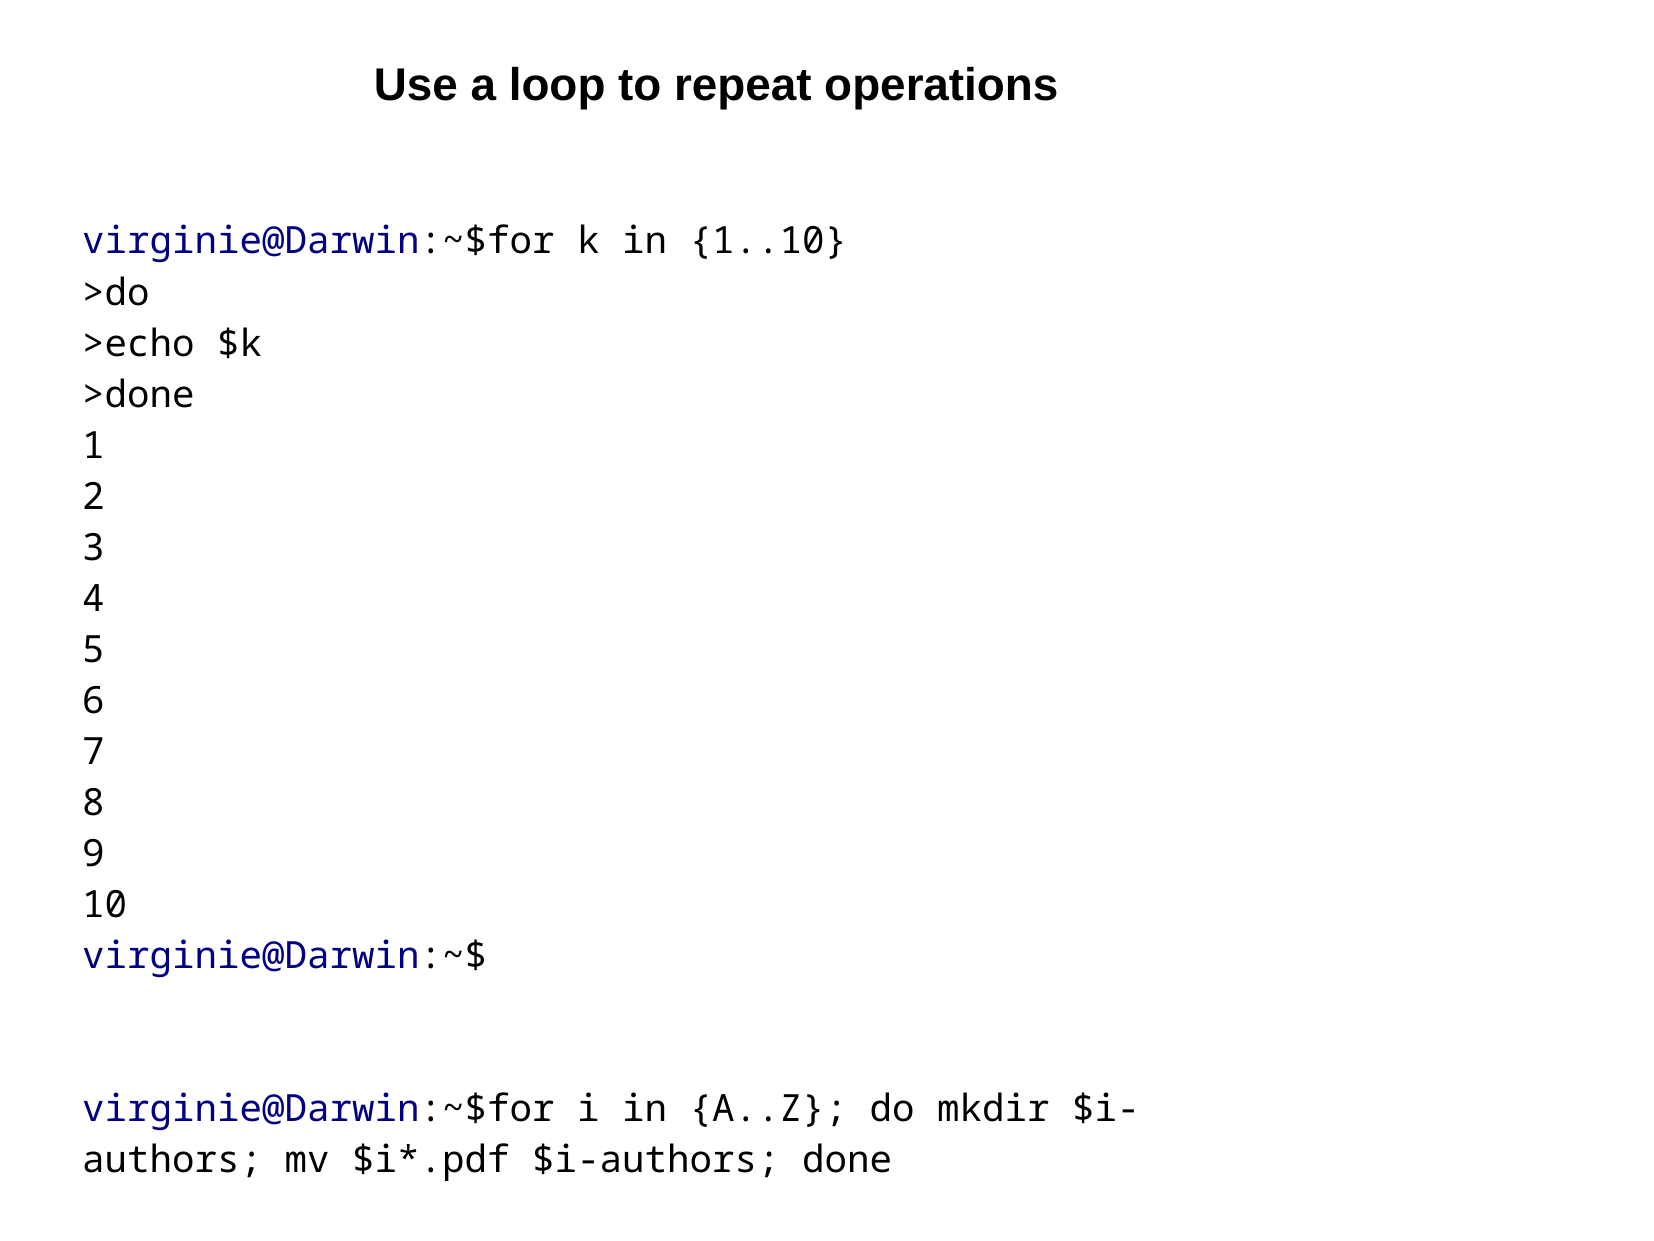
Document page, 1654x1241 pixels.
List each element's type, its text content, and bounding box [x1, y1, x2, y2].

text_box Use a loop to repeat operations [281, 51, 1152, 119]
text_box virginie@Darwin:~$for k in {1..10} >do >echo $k >done 1 2 3 4 5 6 7 8 9 10 virginie@Darwin:~$ virginie@Darwin:~$for i in {A..Z}; do mkdir $i-authors; mv $i*.pdf $i-authors; done [67, 206, 1270, 1136]
